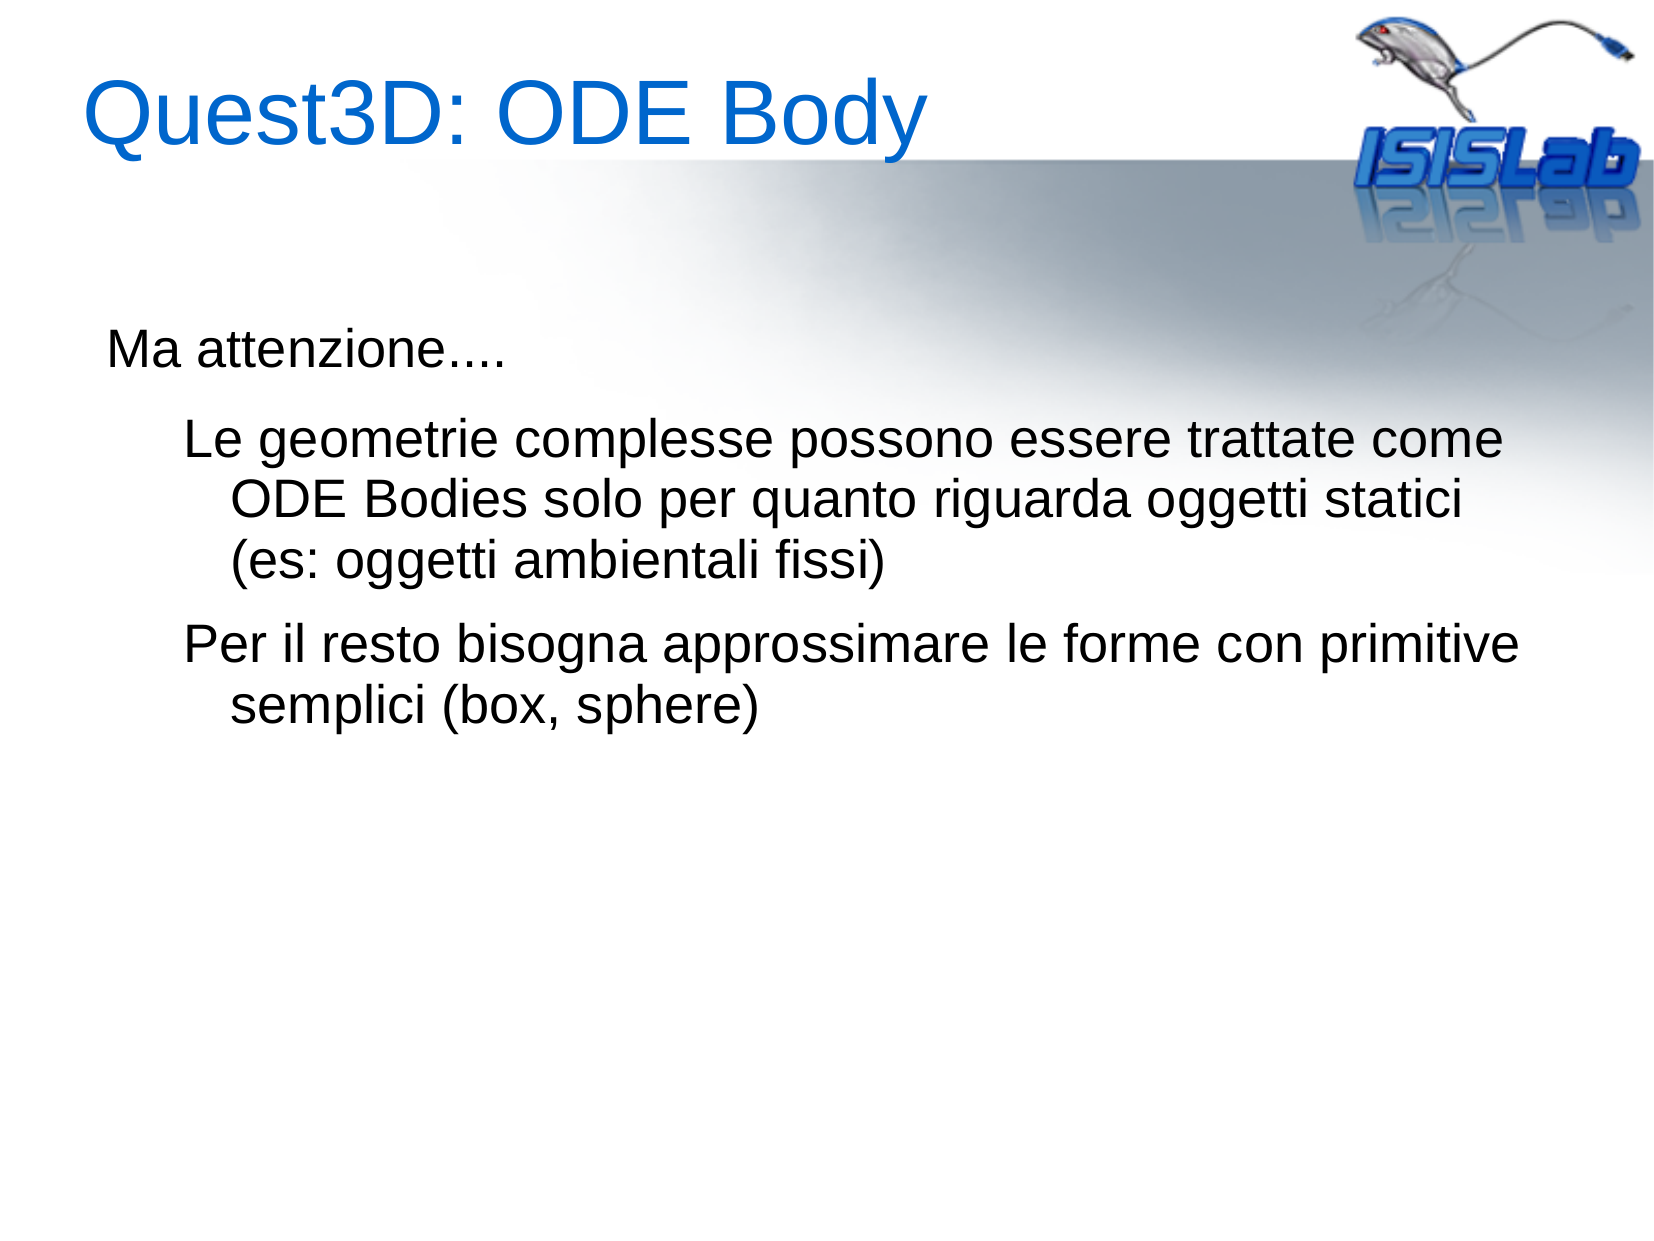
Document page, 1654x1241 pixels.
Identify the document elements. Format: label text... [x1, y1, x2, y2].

title Quest3D: ODE Body [82, 49, 1571, 178]
picture [0, 0, 1654, 1241]
list Ma attenzione.... Le geometrie complesse possono essere trattate come ODE Bodies solo per quanto riguarda oggetti statici (es: oggetti ambientali fissi) Per il resto bisogna approssimare le forme con primitive semplici (box, sphere) [88, 318, 1536, 1004]
